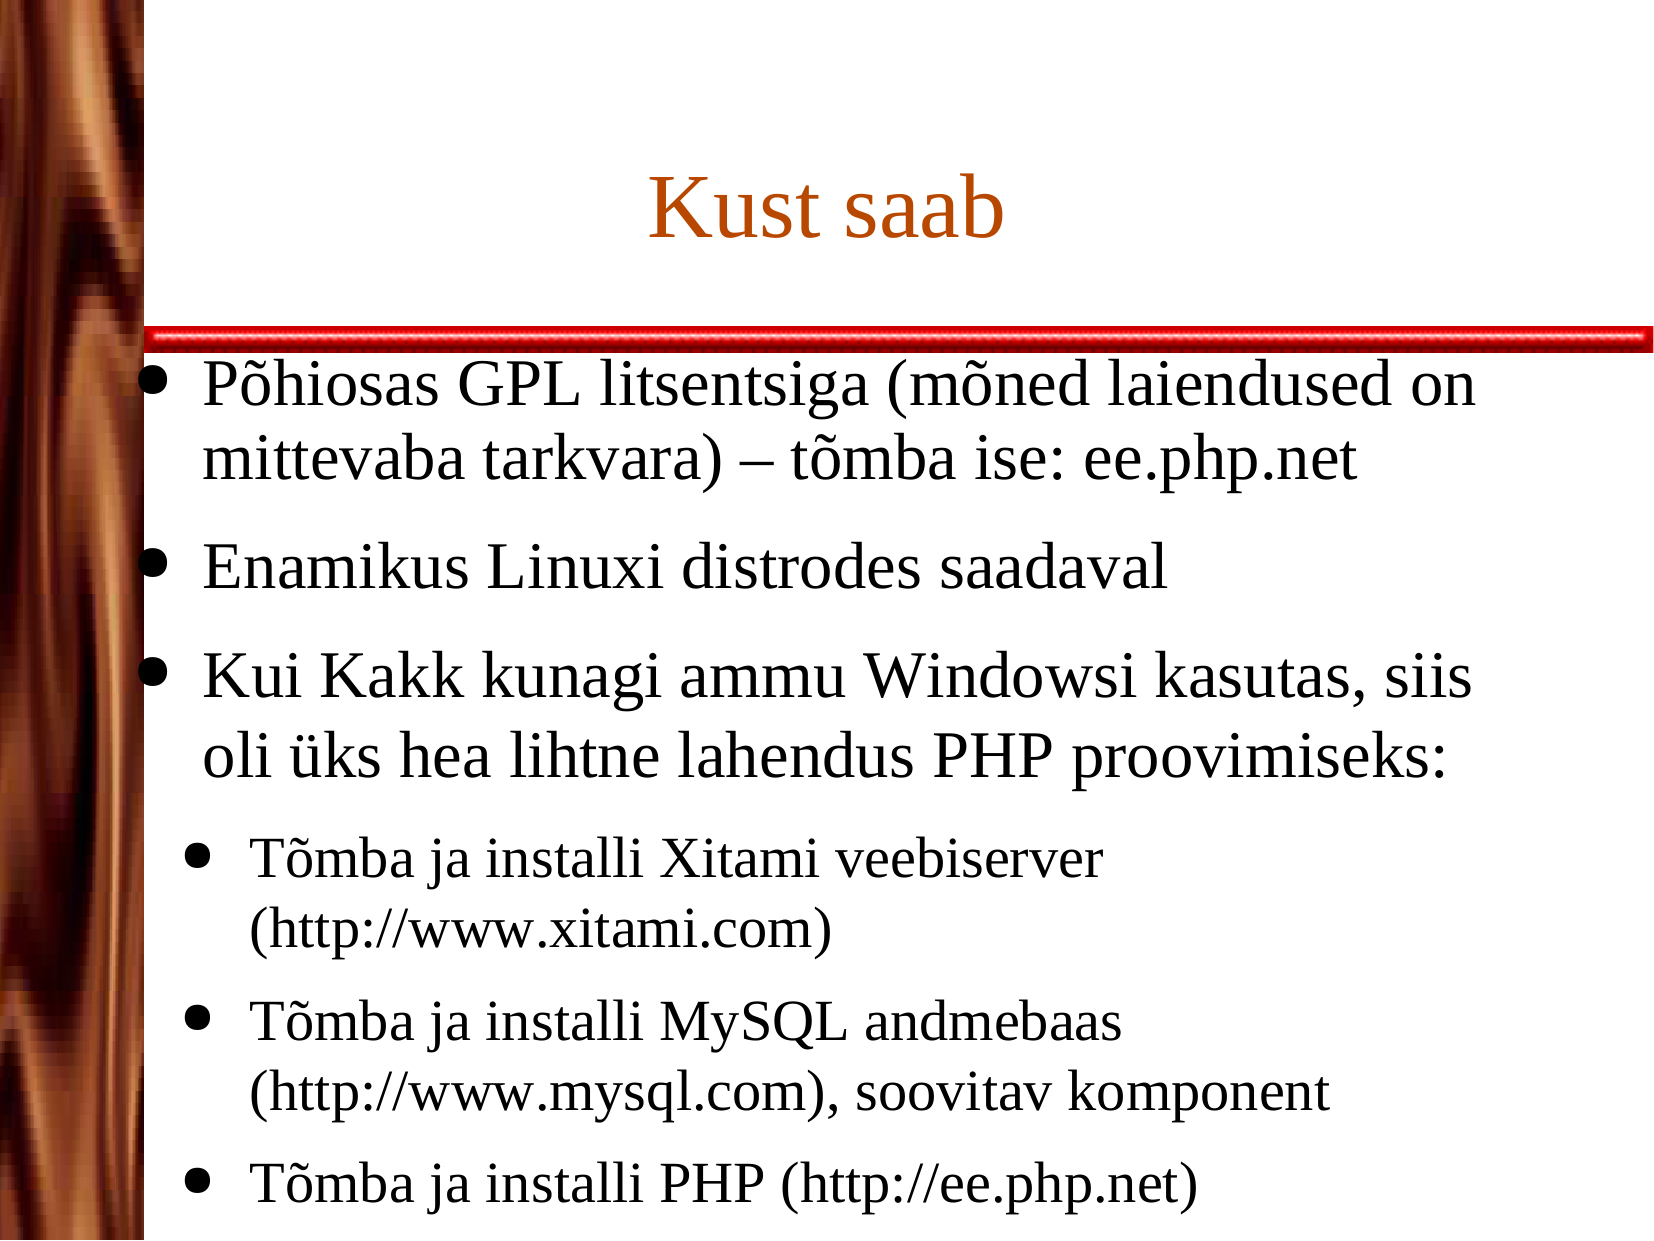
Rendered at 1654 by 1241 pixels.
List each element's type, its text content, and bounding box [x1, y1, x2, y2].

list Põhiosas GPL litsentsiga (mõned laiendused on mittevaba tarkvara) – tõmba ise: ee.php.net Enamikus Linuxi distrodes saadaval Kui Kakk kunagi ammu Windowsi kasutas, siis oli üks hea lihtne lahendus PHP proovimiseks: Tõmba ja installi Xitami veebiserver (http://www.xitami.com) Tõmba ja installi MySQL andmebaas (http://www.mysql.com), soovitav komponent Tõmba ja installi PHP (http://ee.php.net) [121, 344, 1533, 1221]
title Kust saab [121, 100, 1533, 312]
picture [0, 0, 1654, 1240]
